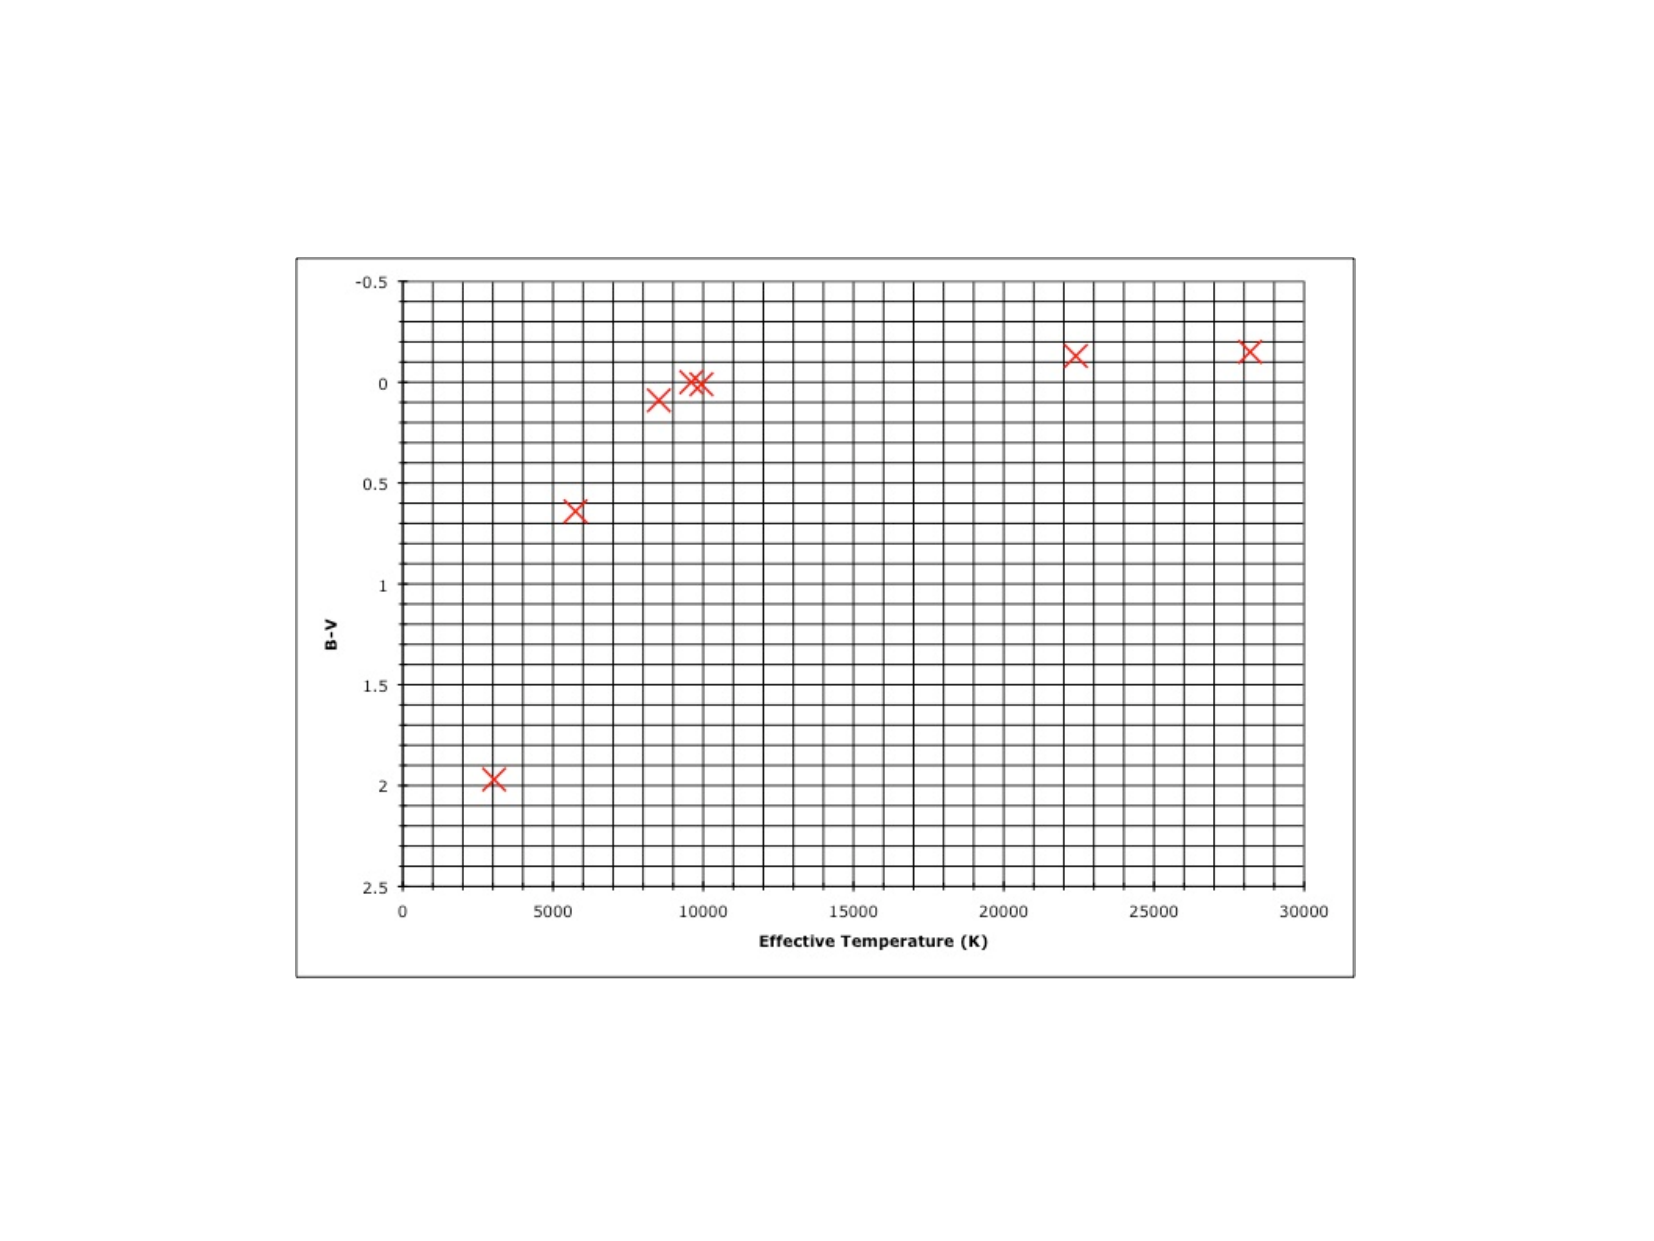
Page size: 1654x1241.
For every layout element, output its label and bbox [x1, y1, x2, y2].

picture [295, 257, 1356, 980]
